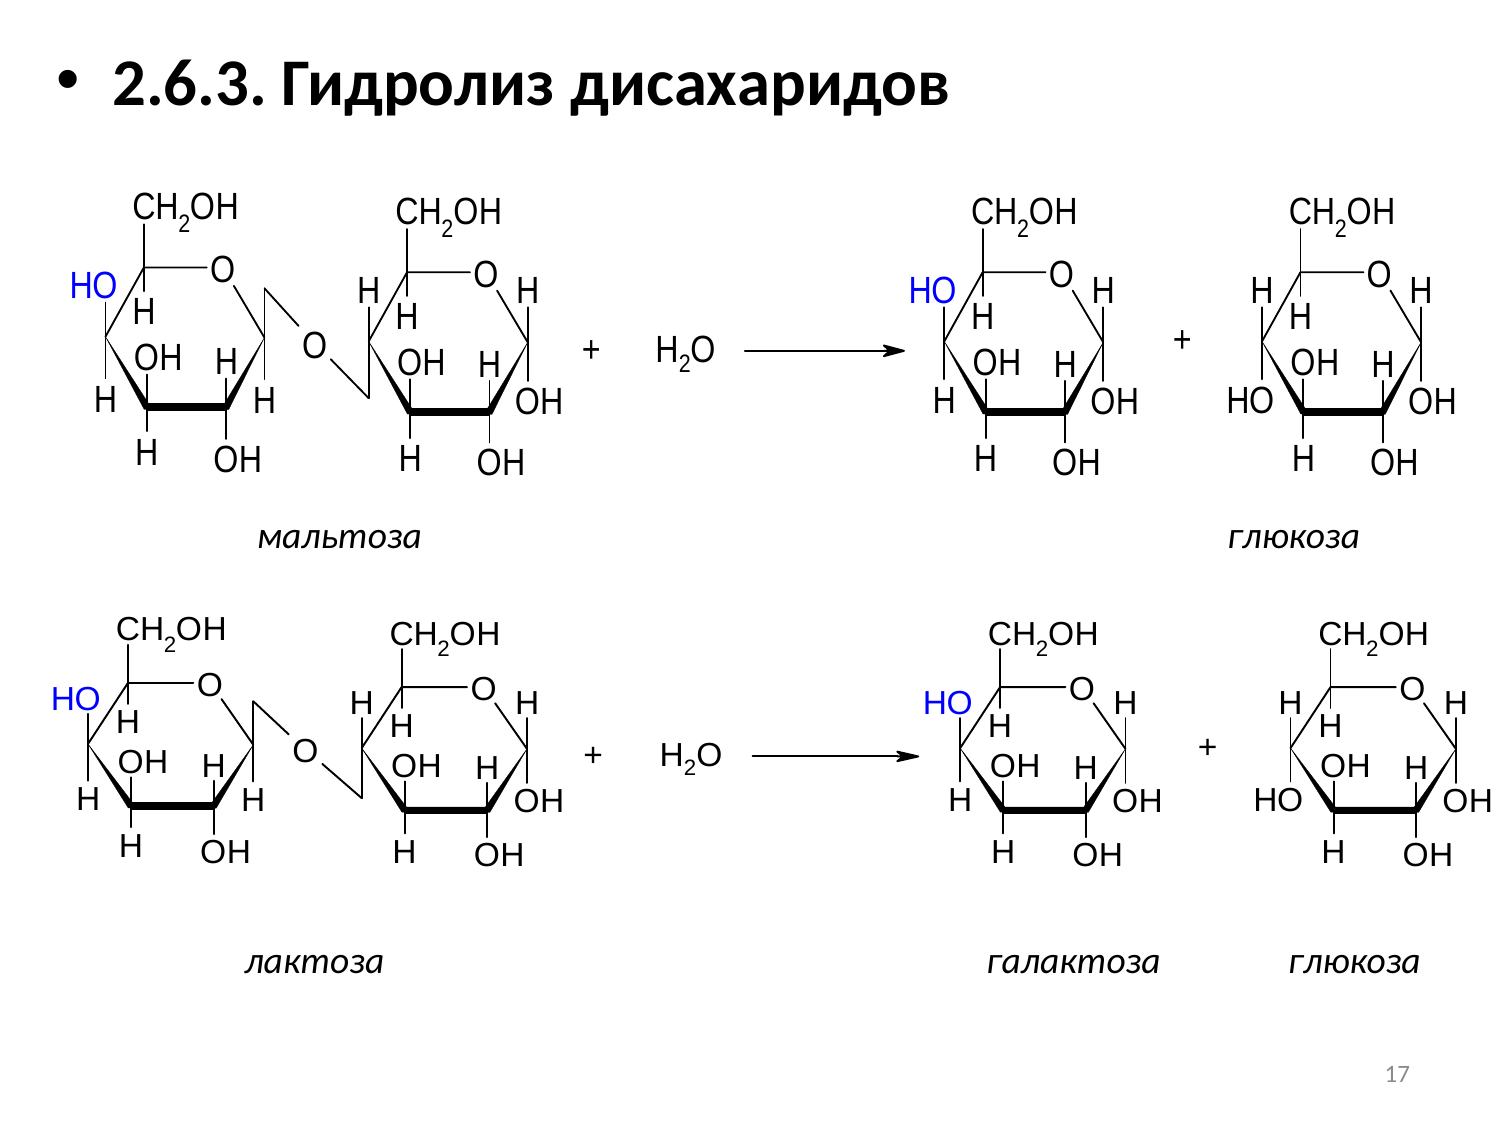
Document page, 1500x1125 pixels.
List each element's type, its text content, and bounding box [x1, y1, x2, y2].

list 2.6.3. Гидролиз дисахаридов [41, 30, 1092, 601]
text_box лактоза галактоза глюкоза [76, 928, 1459, 989]
text_box мальтоза глюкоза [242, 503, 1471, 564]
chart [45, 609, 1500, 881]
slide_number <номер> [1074, 1042, 1425, 1103]
chart [64, 184, 1464, 492]
